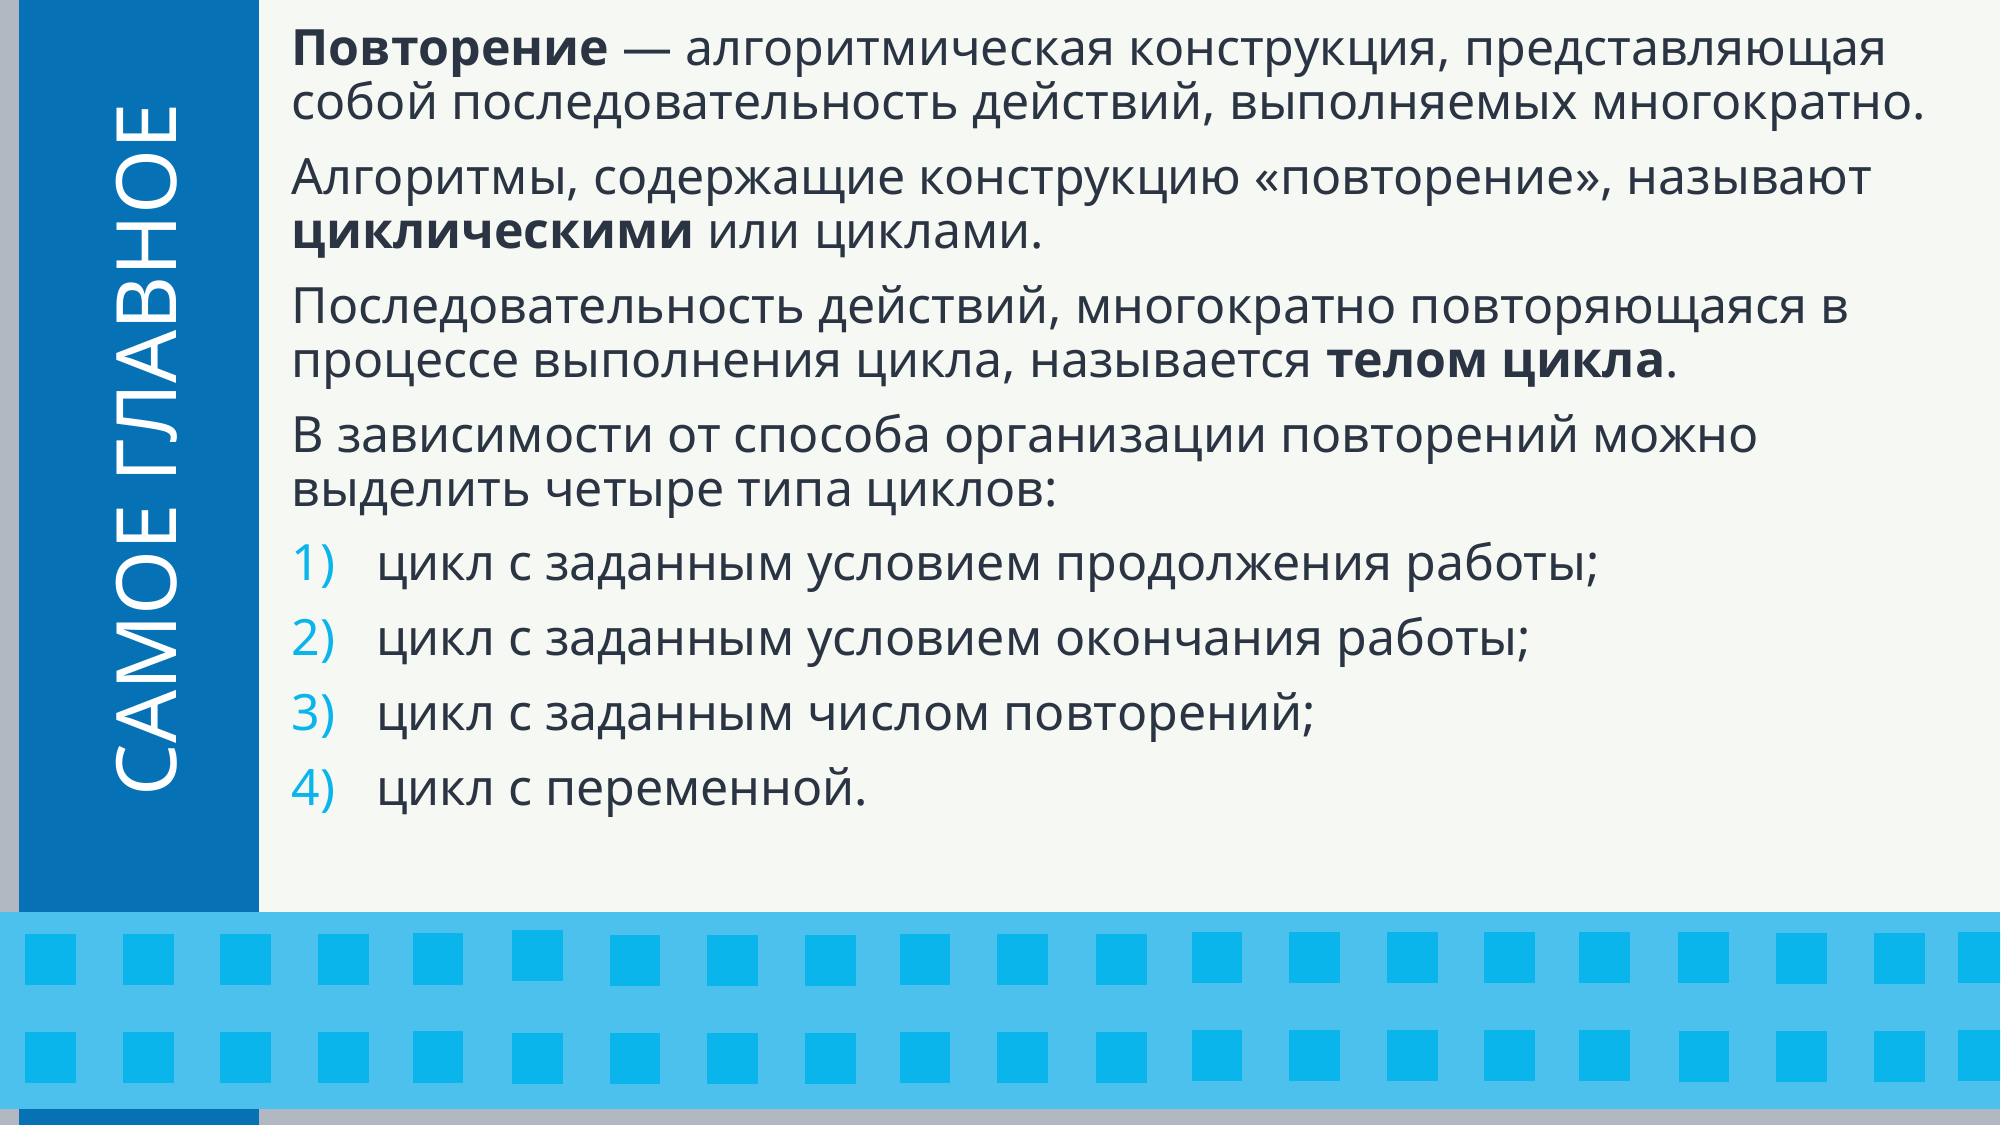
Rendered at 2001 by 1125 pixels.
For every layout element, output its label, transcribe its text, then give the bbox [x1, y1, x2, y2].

text_box Повторение — алгоритмическая конструкция, представляющая собой последовательность действий, выполняемых многократно. Алгоритмы, содержащие конструкцию «повторение», называют циклическими или циклами. Последовательность действий, много­кратно повторяющаяся в процессе выполнения цикла, называется телом цикла. В зависимости от способа организации повторений можно выделить четыре типа циклов: цикл с заданным условием продолжения работы; цикл с заданным условием окончания работы; цикл с заданным числом повторений; цикл с переменной. [276, 15, 1951, 892]
